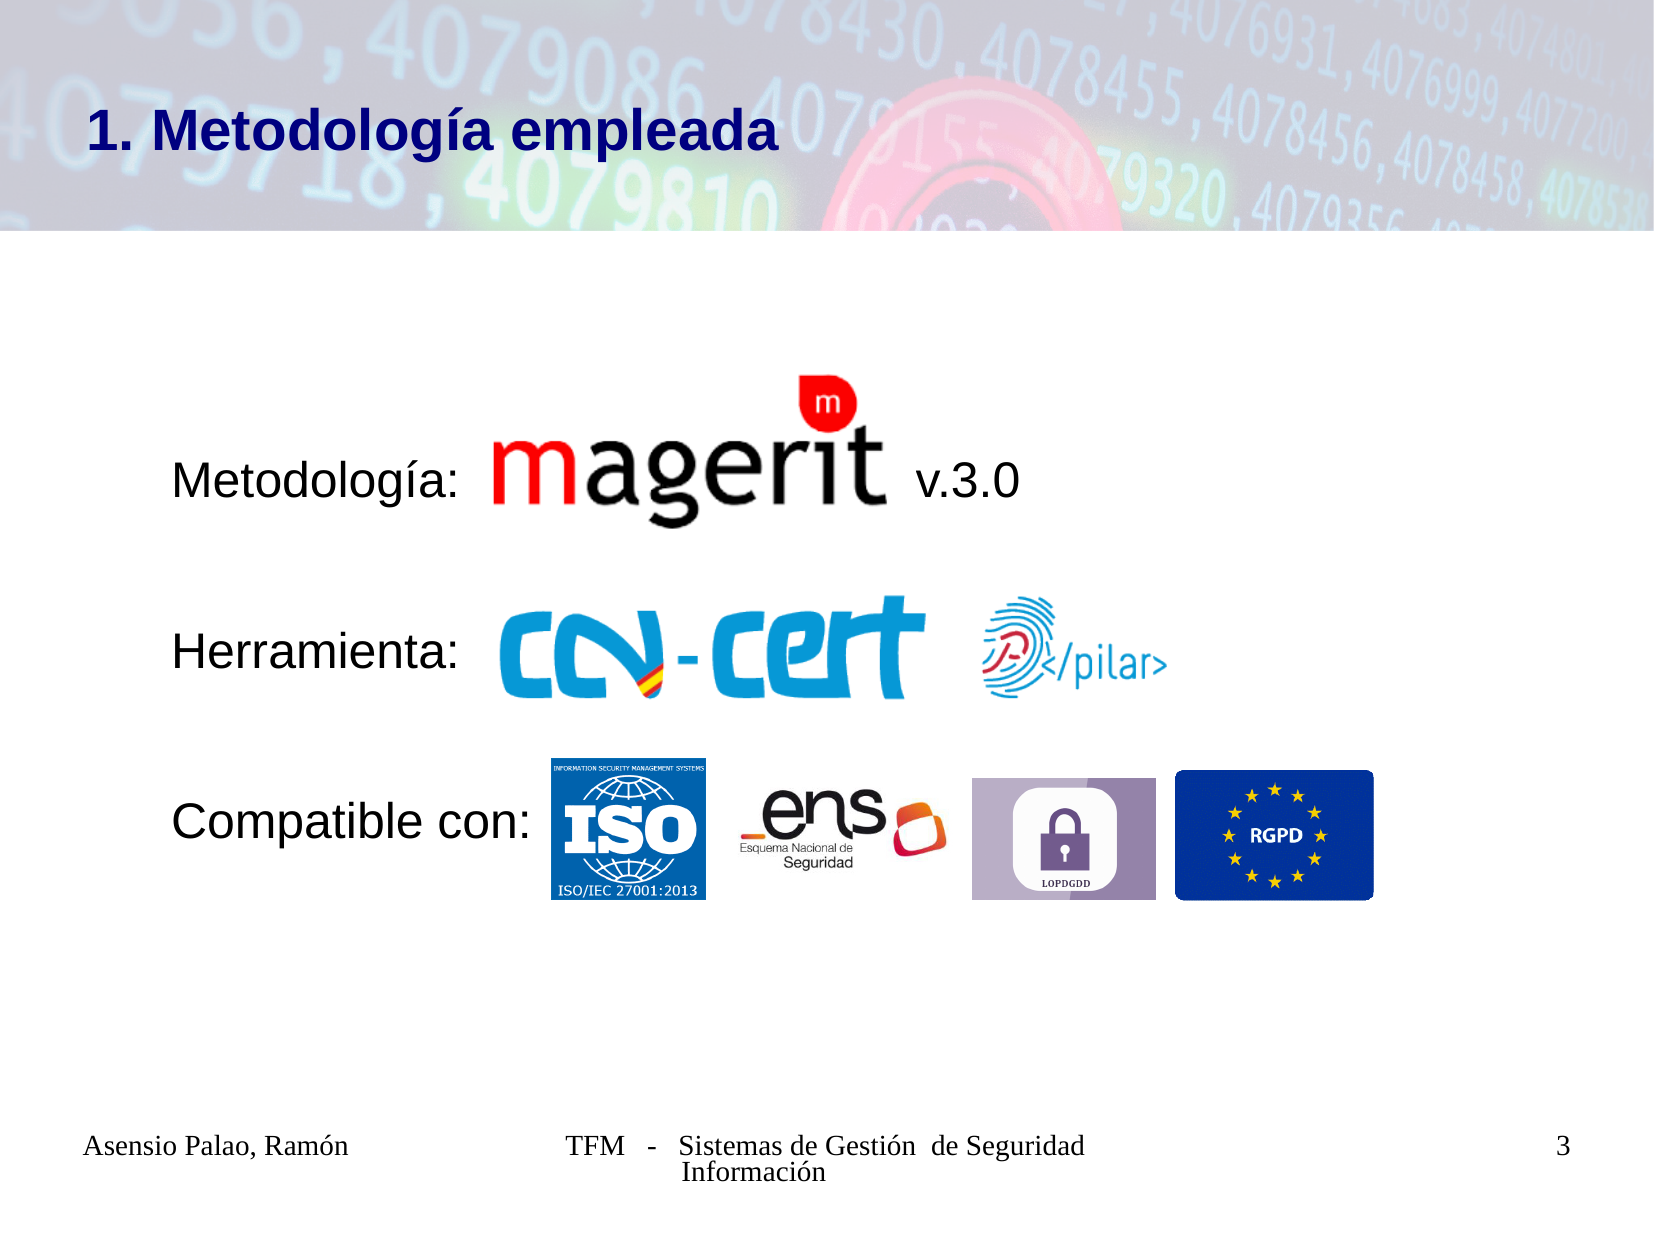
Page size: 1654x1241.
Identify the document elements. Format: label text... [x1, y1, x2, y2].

text_box 1. Metodología empleada [71, 90, 1654, 226]
text_box Metodología: v.3.0 Herramienta: Compatible con: [81, 274, 1576, 1028]
picture [0, 0, 1654, 1241]
